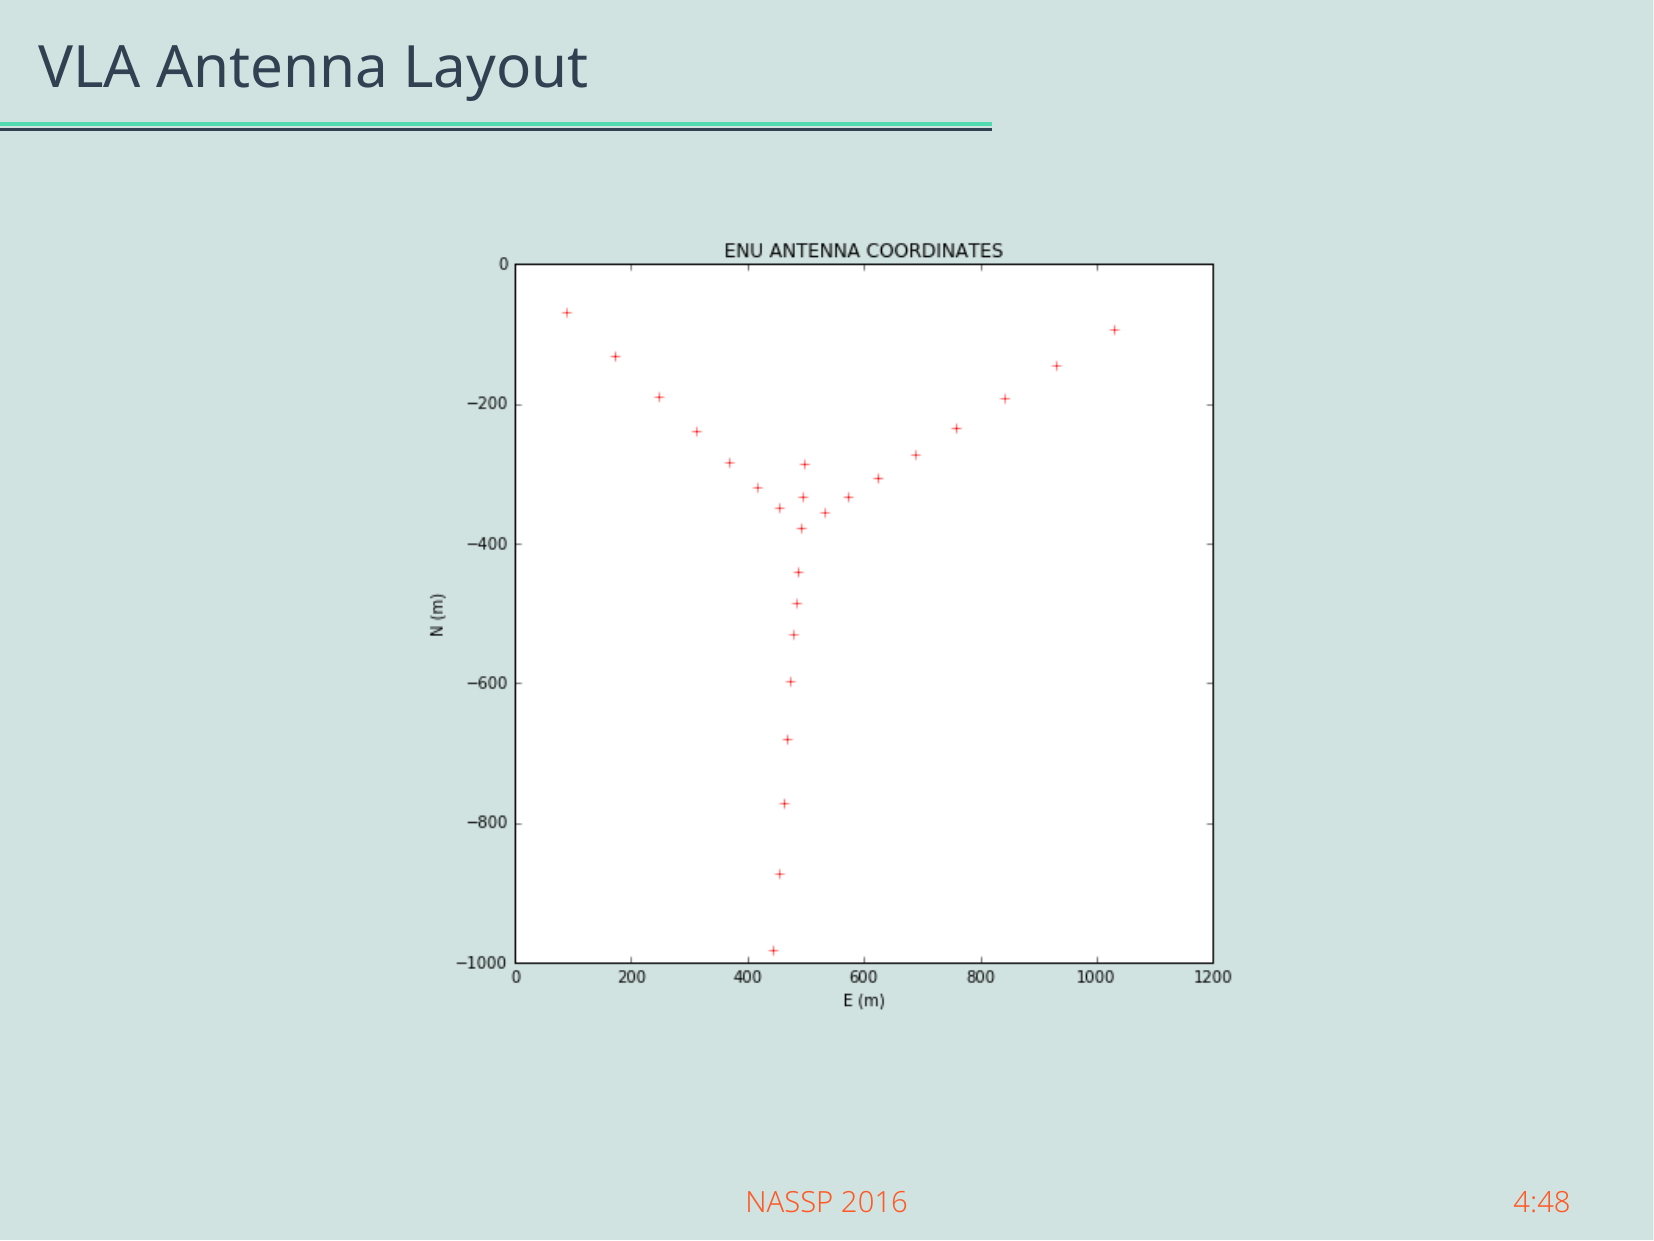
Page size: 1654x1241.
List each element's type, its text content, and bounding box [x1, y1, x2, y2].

text_box VLA Antenna Layout [23, 17, 1063, 103]
picture [421, 231, 1244, 1019]
